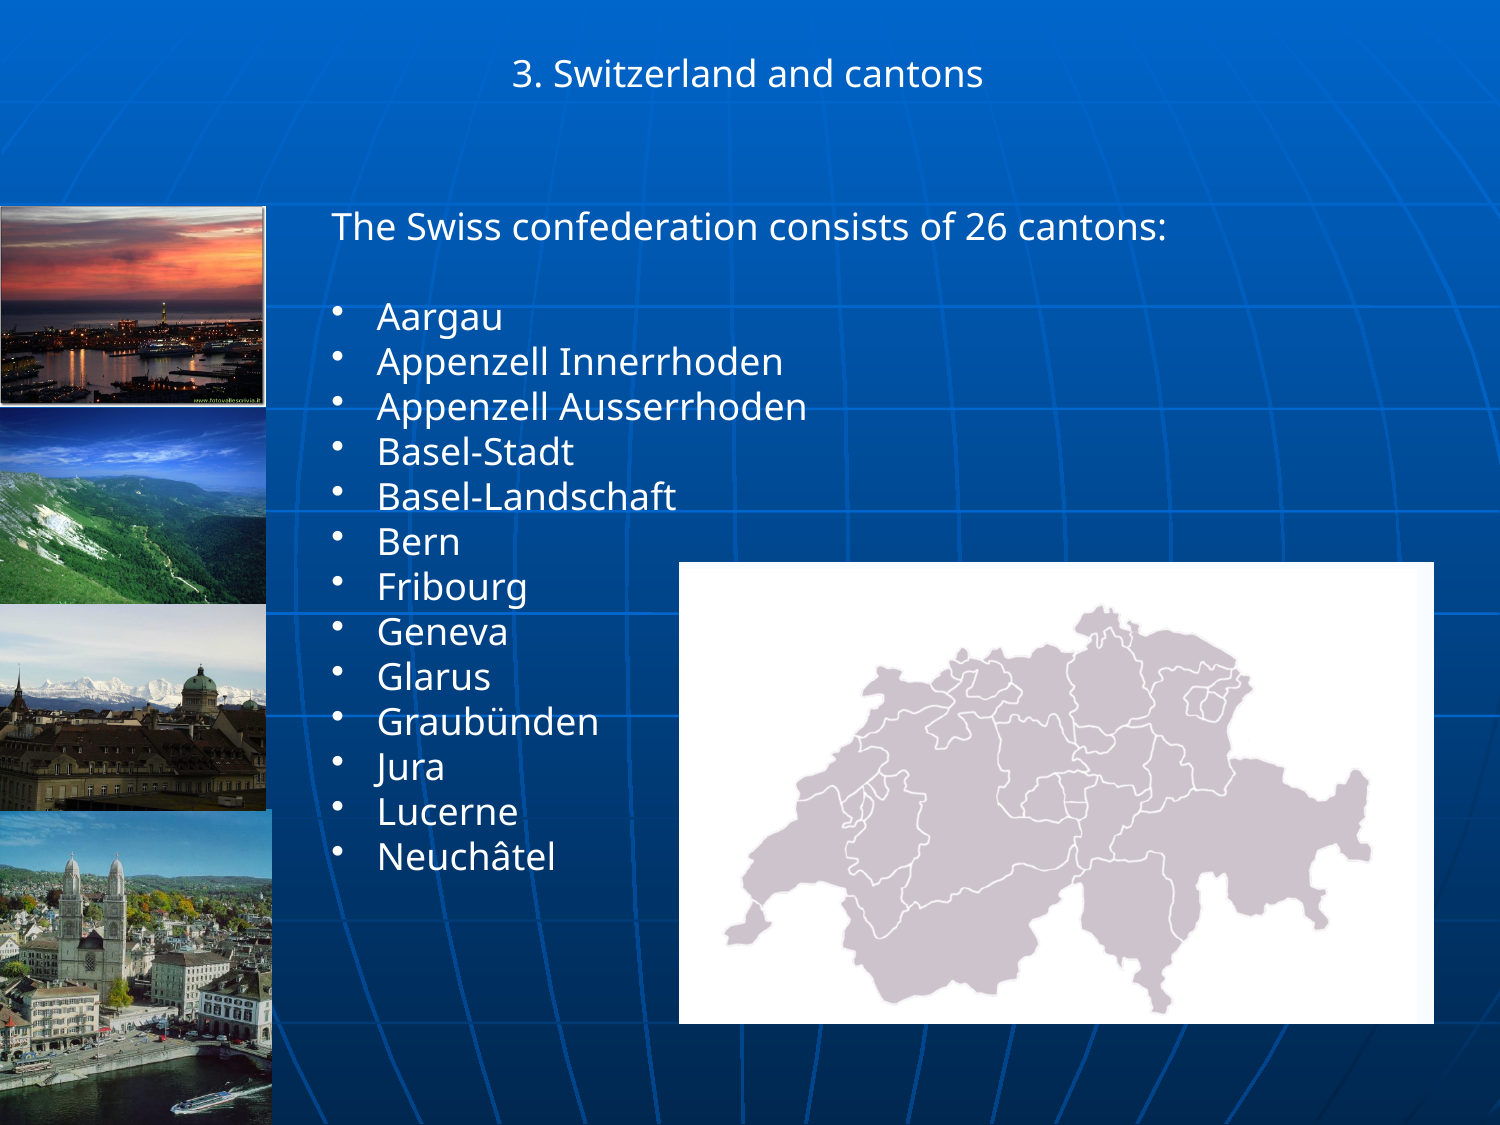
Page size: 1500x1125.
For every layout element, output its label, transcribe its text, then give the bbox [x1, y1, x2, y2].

picture [0, 408, 272, 1125]
picture [679, 562, 1434, 1024]
picture [0, 206, 266, 407]
text_box The Swiss confederation consists of 26 cantons: Aargau Appenzell Innerrhoden Appenzell Ausserrhoden Basel-Stadt Basel-Landschaft Bern Fribourg Geneva Glarus Graubünden Jura Lucerne Neuchâtel [316, 195, 1184, 931]
text_box 3. Switzerland and cantons [497, 42, 1000, 103]
